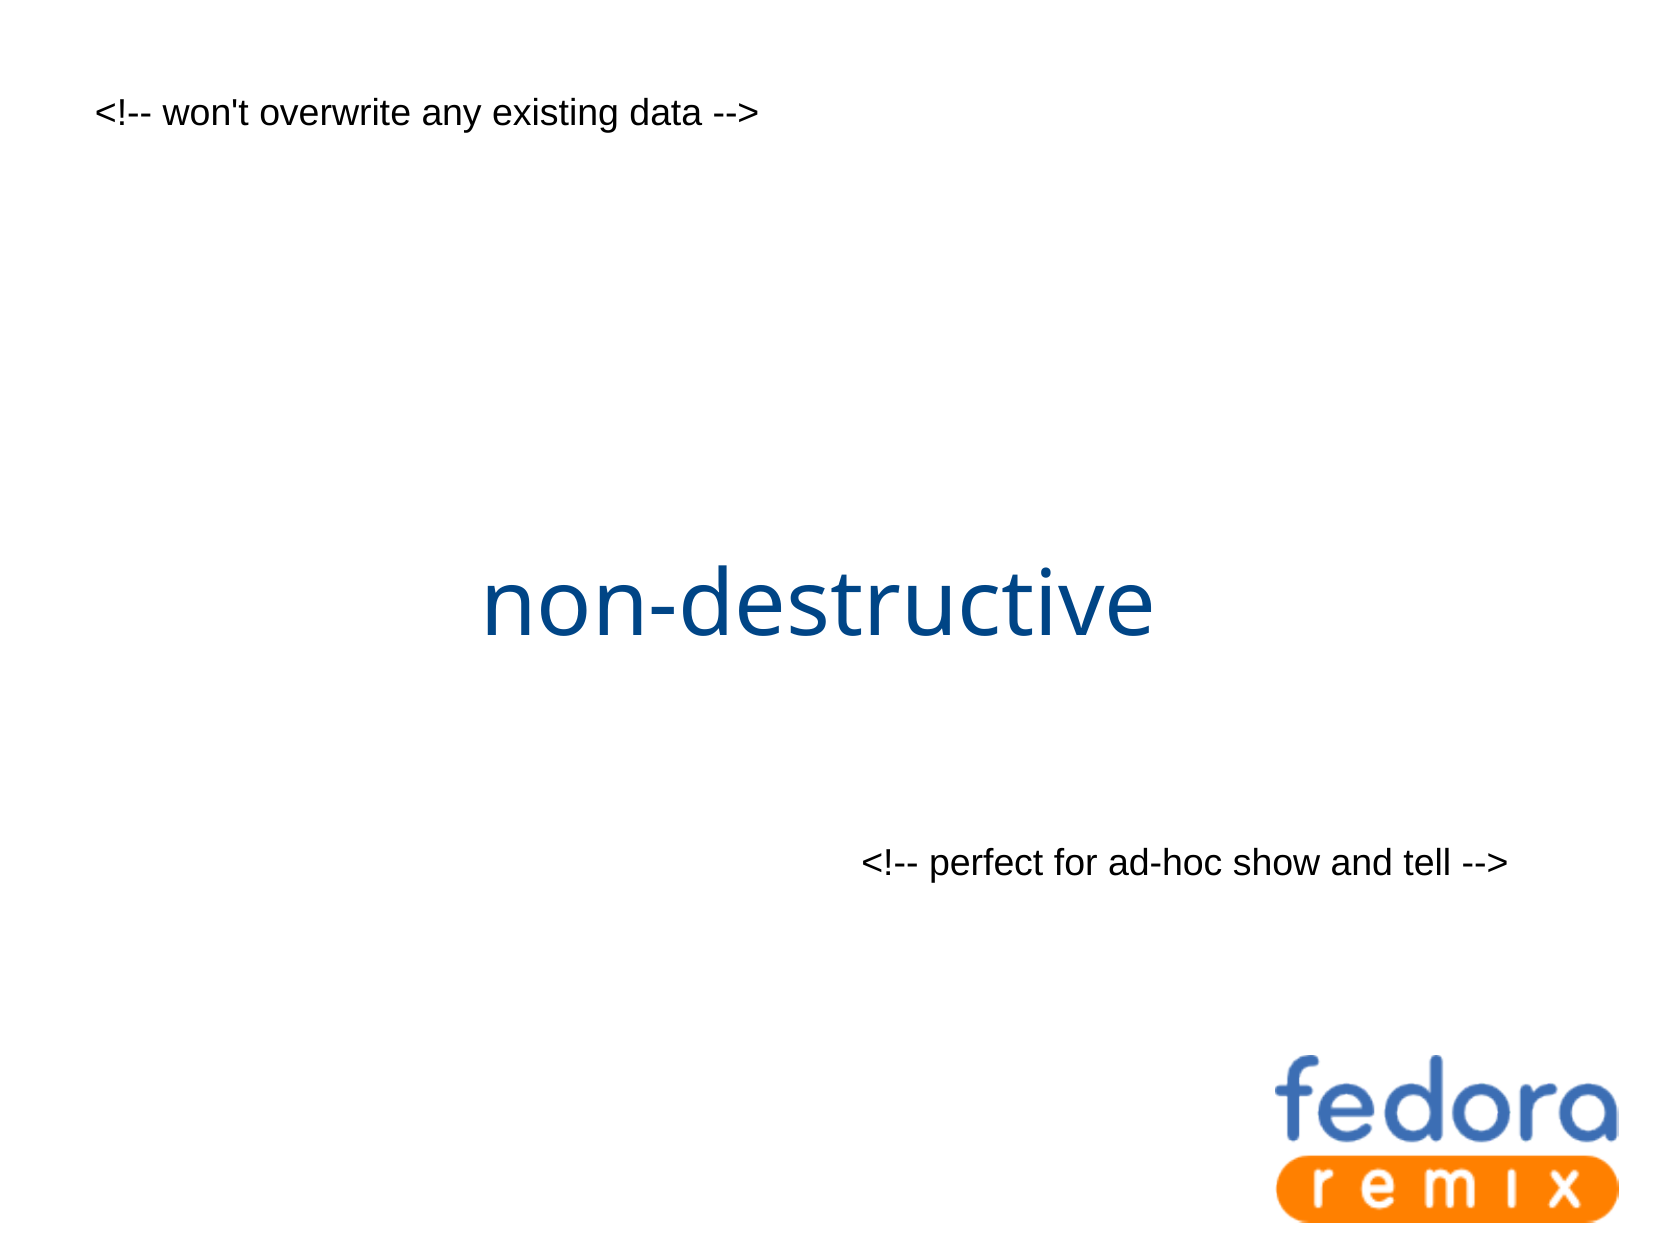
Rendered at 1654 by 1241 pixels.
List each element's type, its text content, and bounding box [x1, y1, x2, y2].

title non-destructive [75, 187, 1563, 1013]
text_box <!-- perfect for ad-hoc show and tell --> [832, 825, 1538, 901]
picture [1275, 1055, 1619, 1223]
text_box <!-- won't overwrite any existing data --> [75, 75, 780, 151]
